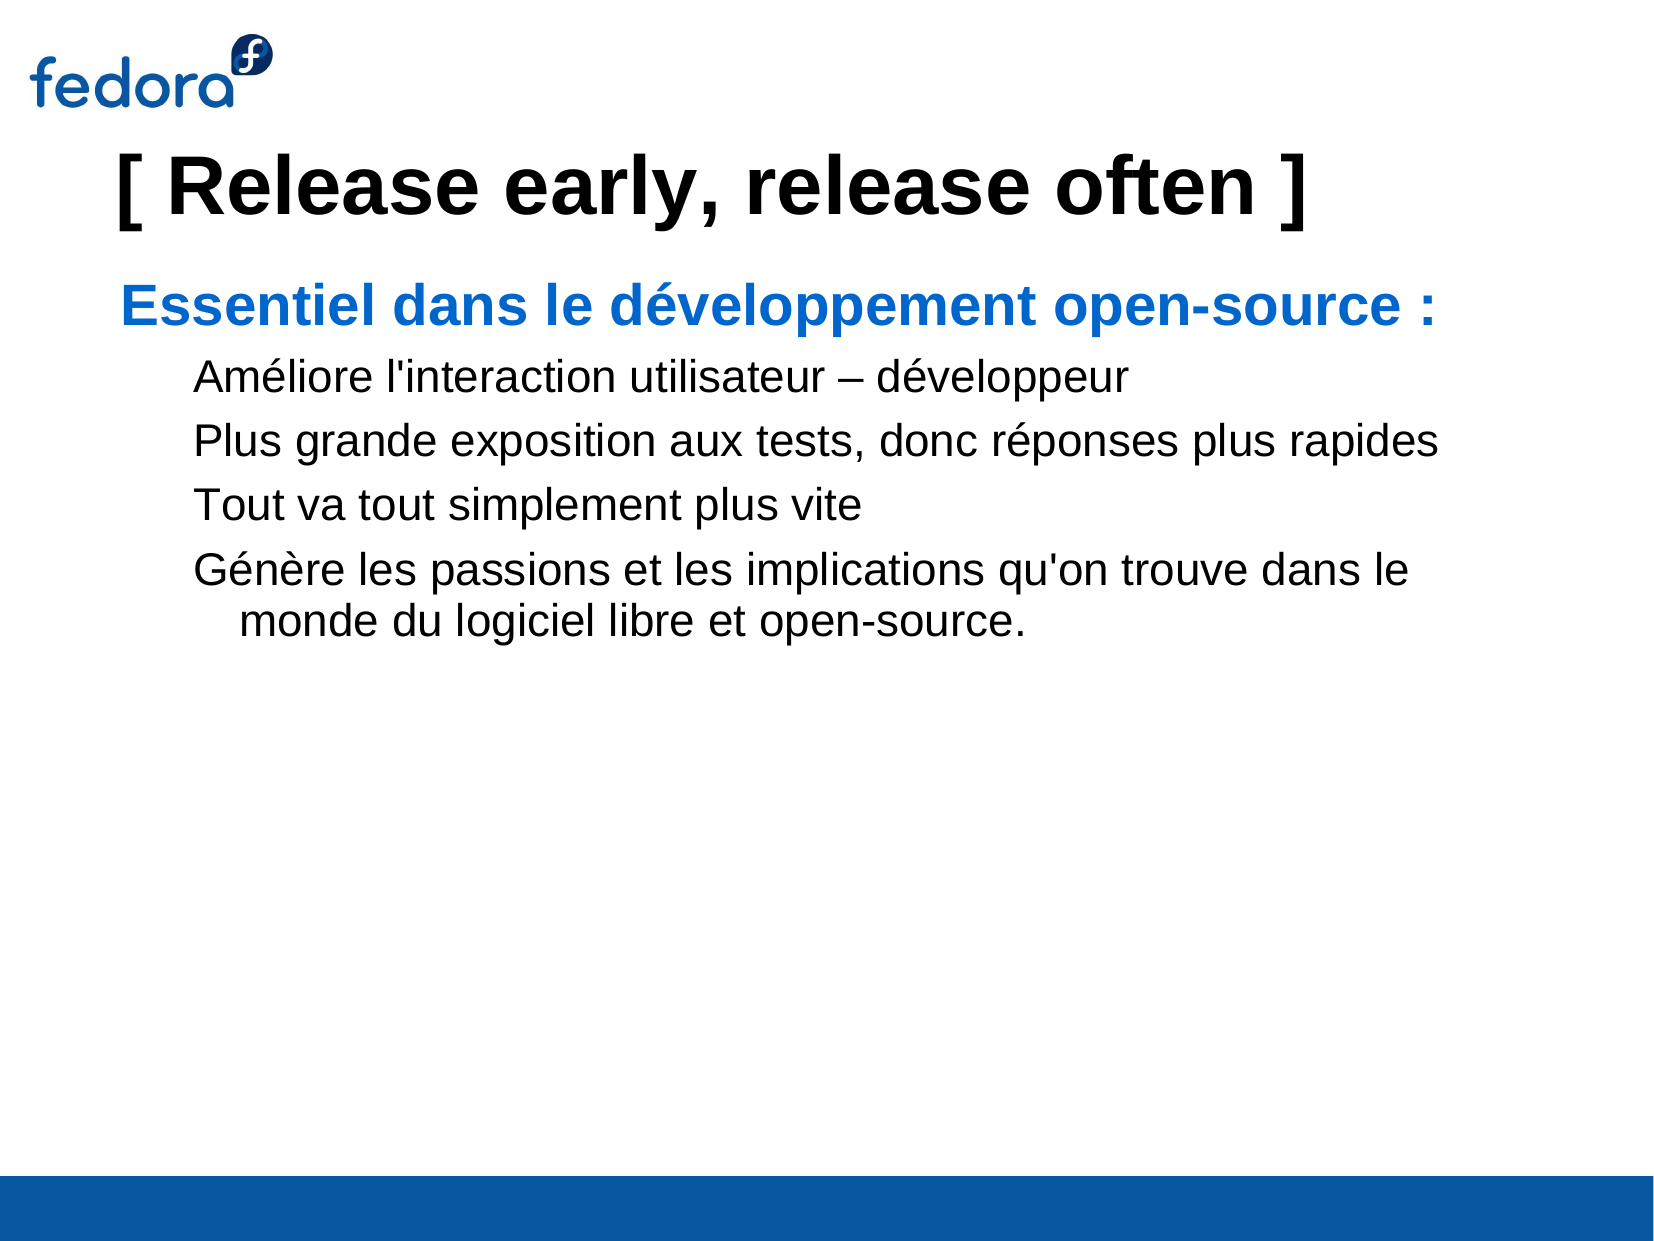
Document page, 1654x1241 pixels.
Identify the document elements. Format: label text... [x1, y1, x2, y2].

picture [22, 27, 277, 115]
picture [0, 1176, 1654, 1241]
title [ Release early, release often ] [115, 122, 1521, 249]
list Essentiel dans le développement open-source : Améliore l'interaction utilisateur – développeur Plus grande exposition aux tests, donc réponses plus rapides Tout va tout simplement plus vite Génère les passions et les implications qu'on trouve dans le monde du logiciel libre et open-source. [118, 272, 1523, 1141]
